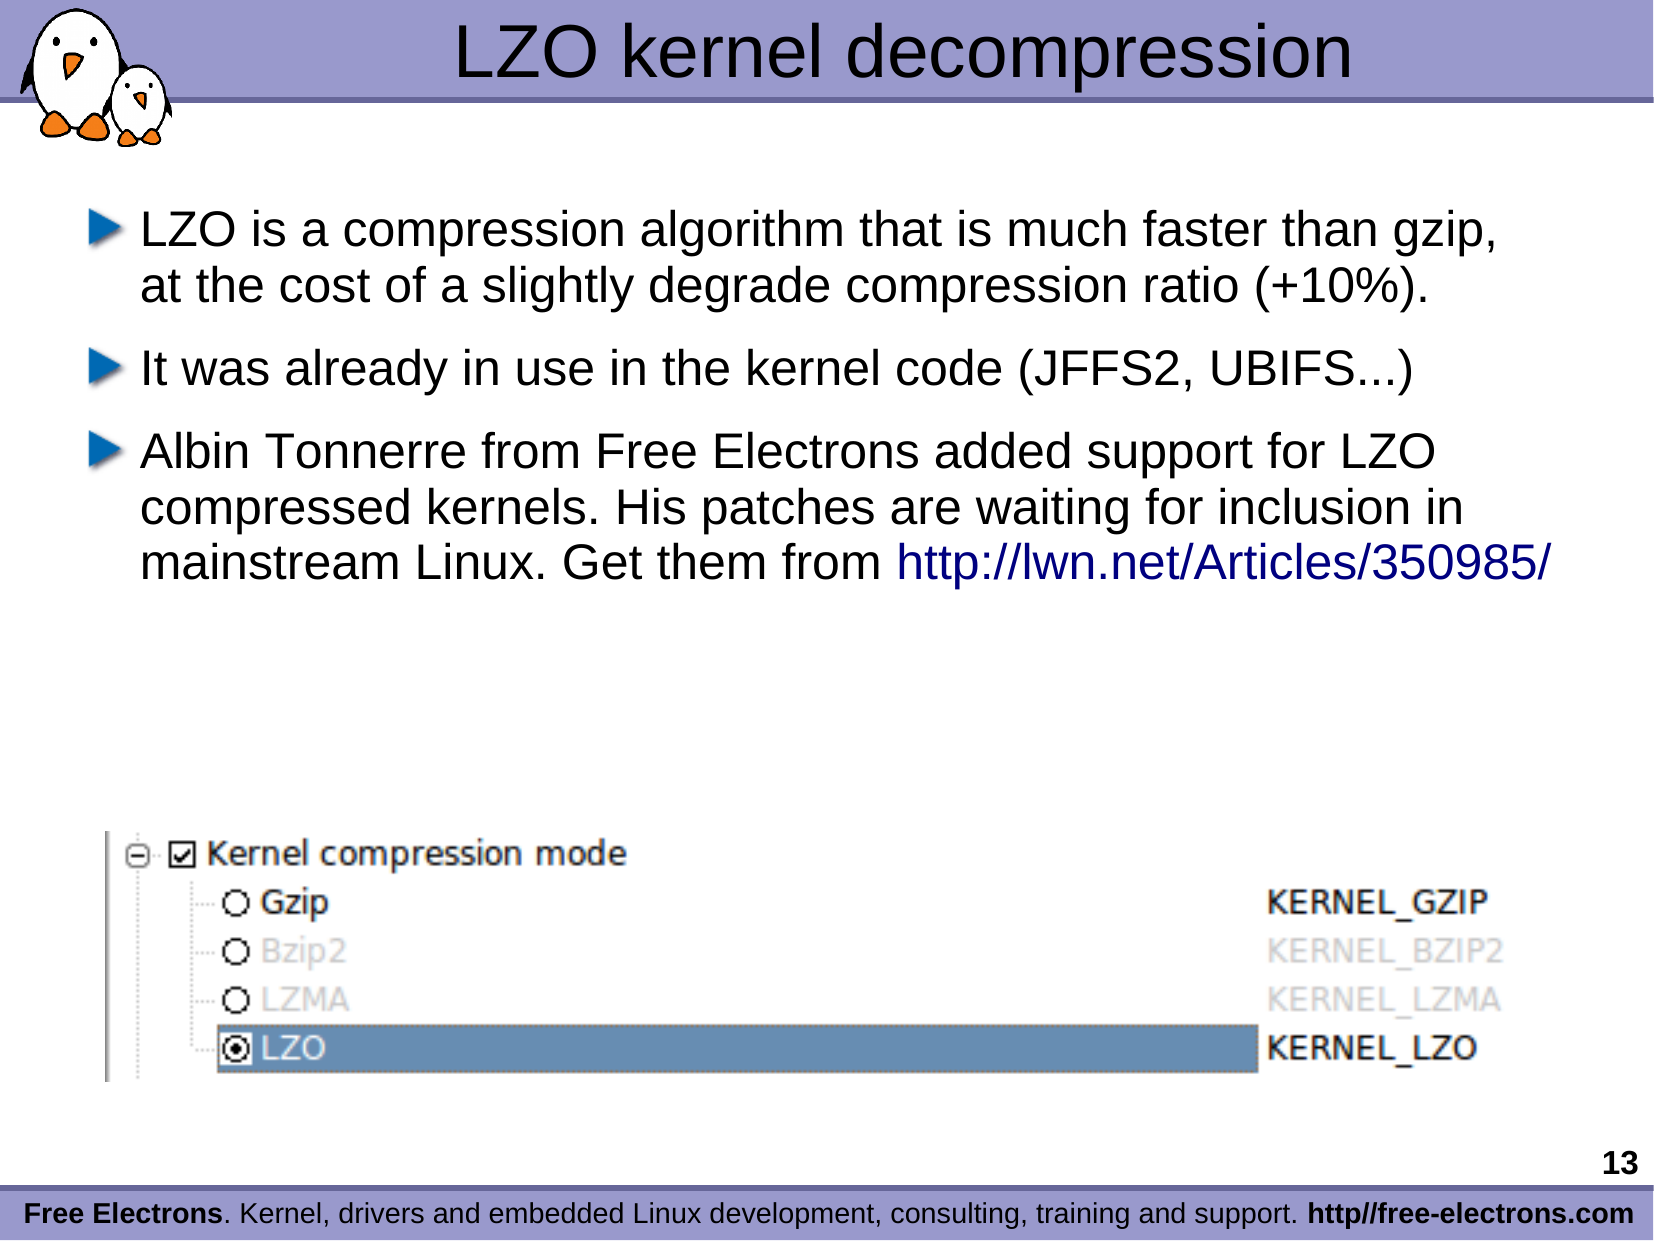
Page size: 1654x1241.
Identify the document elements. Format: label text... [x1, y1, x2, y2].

title LZO kernel decompression [178, 4, 1631, 98]
picture [105, 831, 1531, 1082]
picture [20, 8, 172, 147]
list LZO is a compression algorithm that is much faster than gzip, at the cost of a slightly degrade compression ratio (+10%). It was already in use in the kernel code (JFFS2, UBIFS...) Albin Tonnerre from Free Electrons added support for LZO compressed kernels. His patches are waiting for inclusion in mainstream Linux. Get them from http://lwn.net/Articles/350985/ [68, 201, 1592, 1118]
